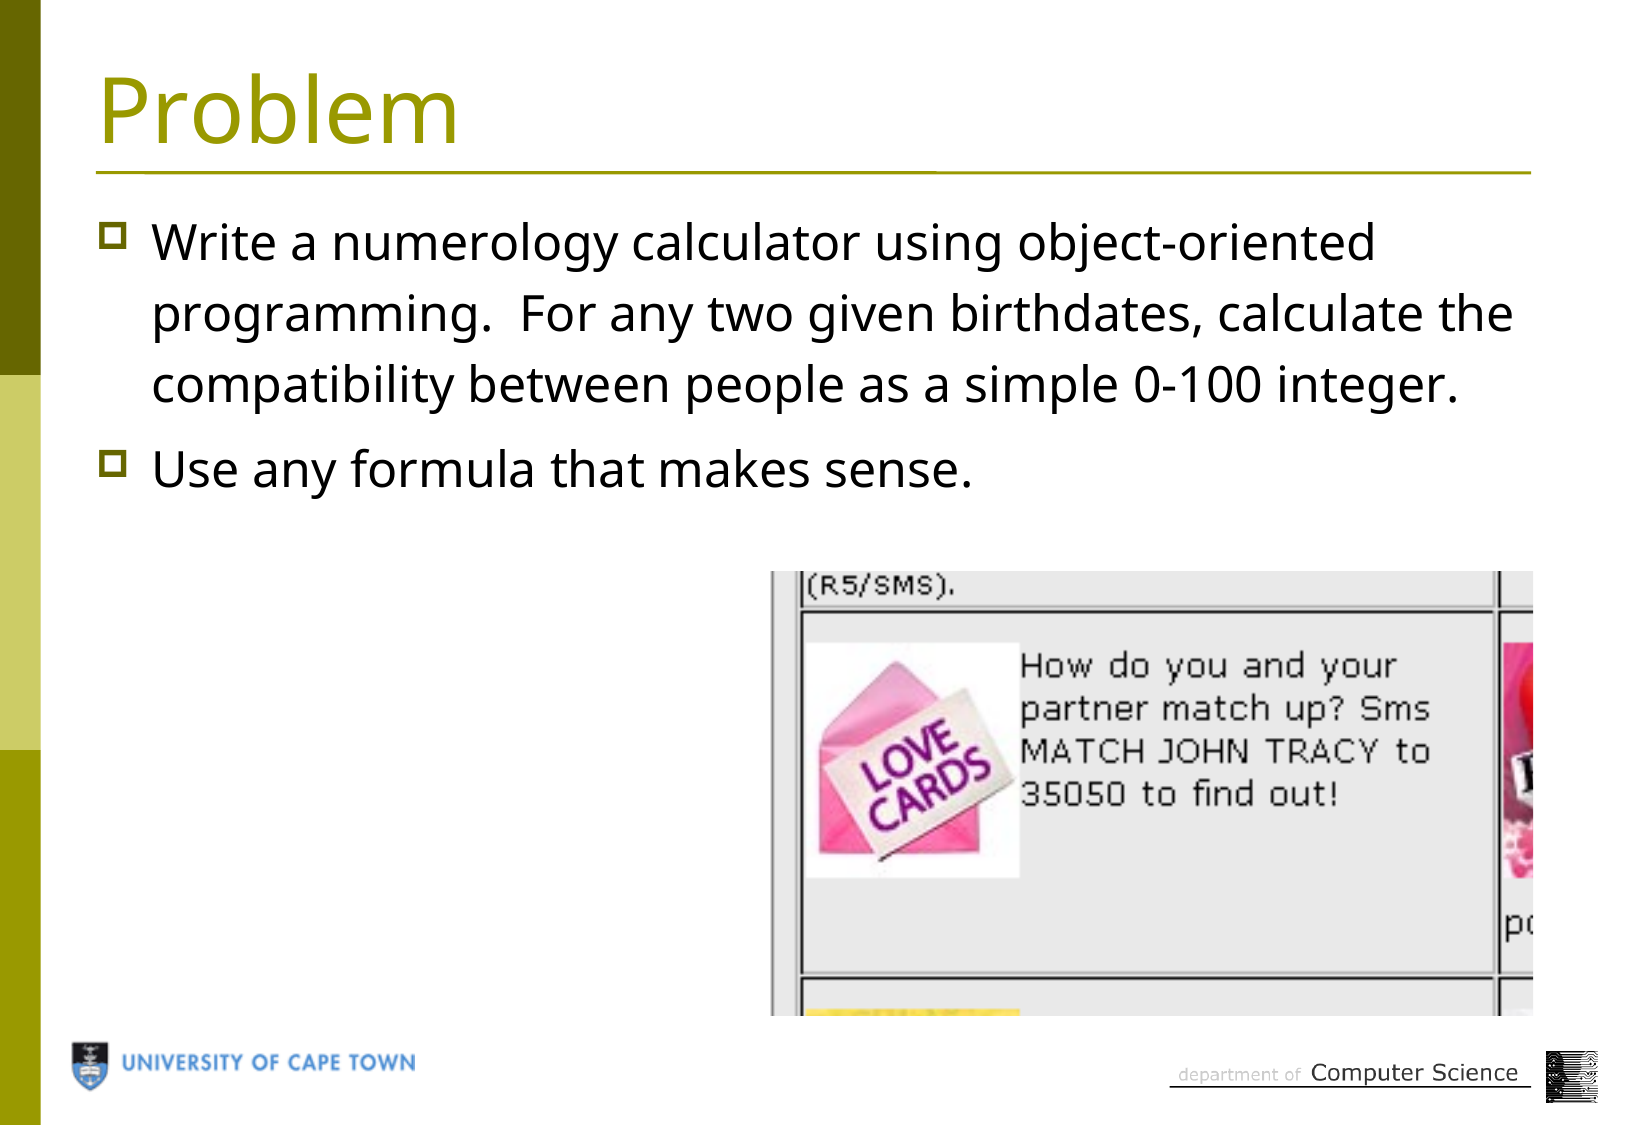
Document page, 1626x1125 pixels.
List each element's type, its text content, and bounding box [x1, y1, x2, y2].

picture [1169, 1043, 1532, 1091]
picture [61, 1024, 415, 1103]
title Problem [81, 14, 1543, 172]
picture [765, 571, 1534, 1016]
picture [1546, 1051, 1598, 1103]
list Write a numerology calculator using object-oriented programming. For any two given birthdates, calculate the compatibility between people as a simple 0-100 integer. Use any formula that makes sense. [81, 196, 1543, 1021]
